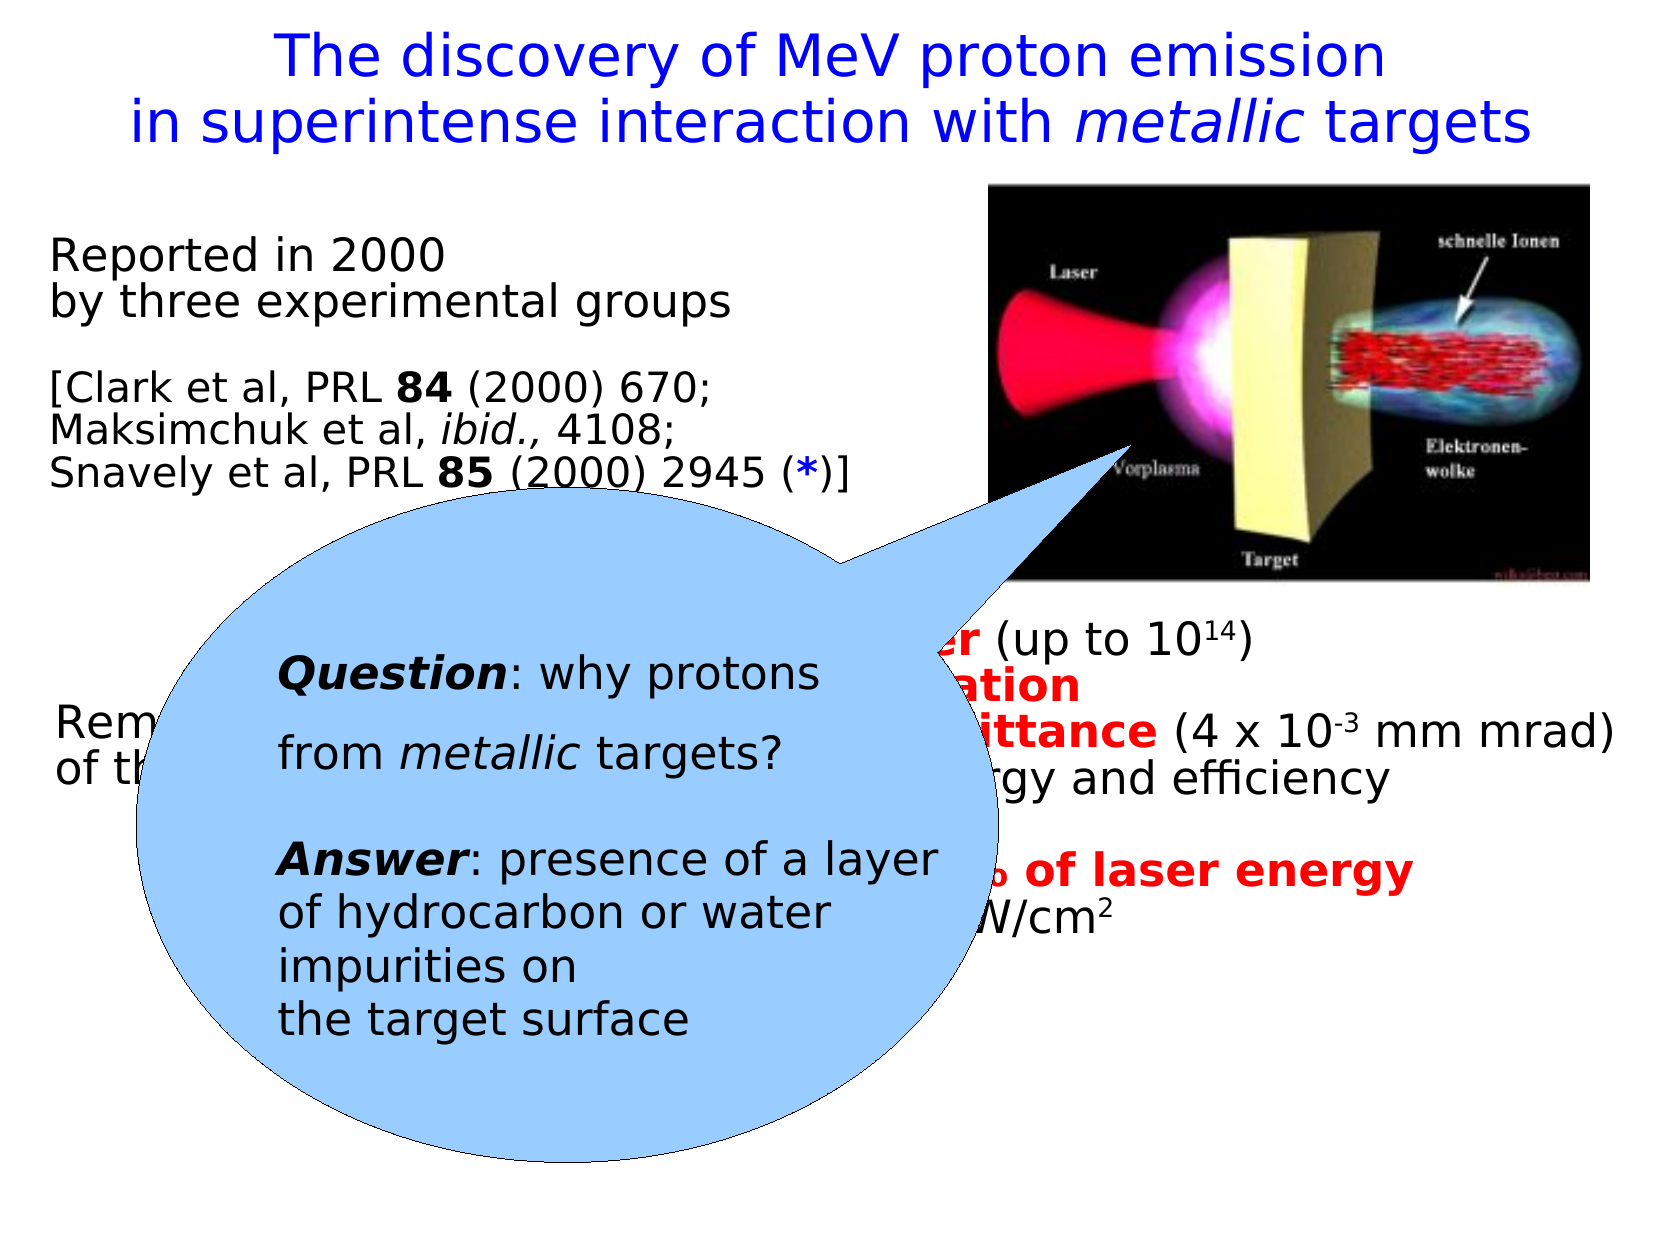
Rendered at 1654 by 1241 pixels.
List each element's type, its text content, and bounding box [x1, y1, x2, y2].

text_box Reported in 2000 by three experimental groups [Clark et al, PRL 84 (2000) 670; Maksimchuk et al, ibid., 4108; Snavely et al, PRL 85 (2000) 2945 (*)] [33, 227, 867, 511]
text_box [615, 1028, 627, 1032]
text_box [136, 443, 1134, 1163]
text_box Remarkable properties of the proton beam: [39, 693, 169, 809]
text_box [976, 717, 999, 933]
text_box [391, 1028, 403, 1032]
text_box The discovery of MeV proton emission in superintense interaction with metallic targets [114, 16, 1548, 164]
text_box [552, 1028, 564, 1032]
text_box [439, 1028, 450, 1032]
text_box - high number (up to 1014) - good collimation - ultra-low emittance (4 x 10-3 mm mrad) - maximum energy and efficiency observed (*): 58 MeV , 12% of laser energy @ I=3 x 1020 W/cm2 [976, 610, 1613, 1003]
picture [988, 173, 1590, 610]
text_box Question: why protons from metallic targets? Answer: presence of a layer of hydrocarbon or water impurities on the target surface [262, 612, 976, 1028]
